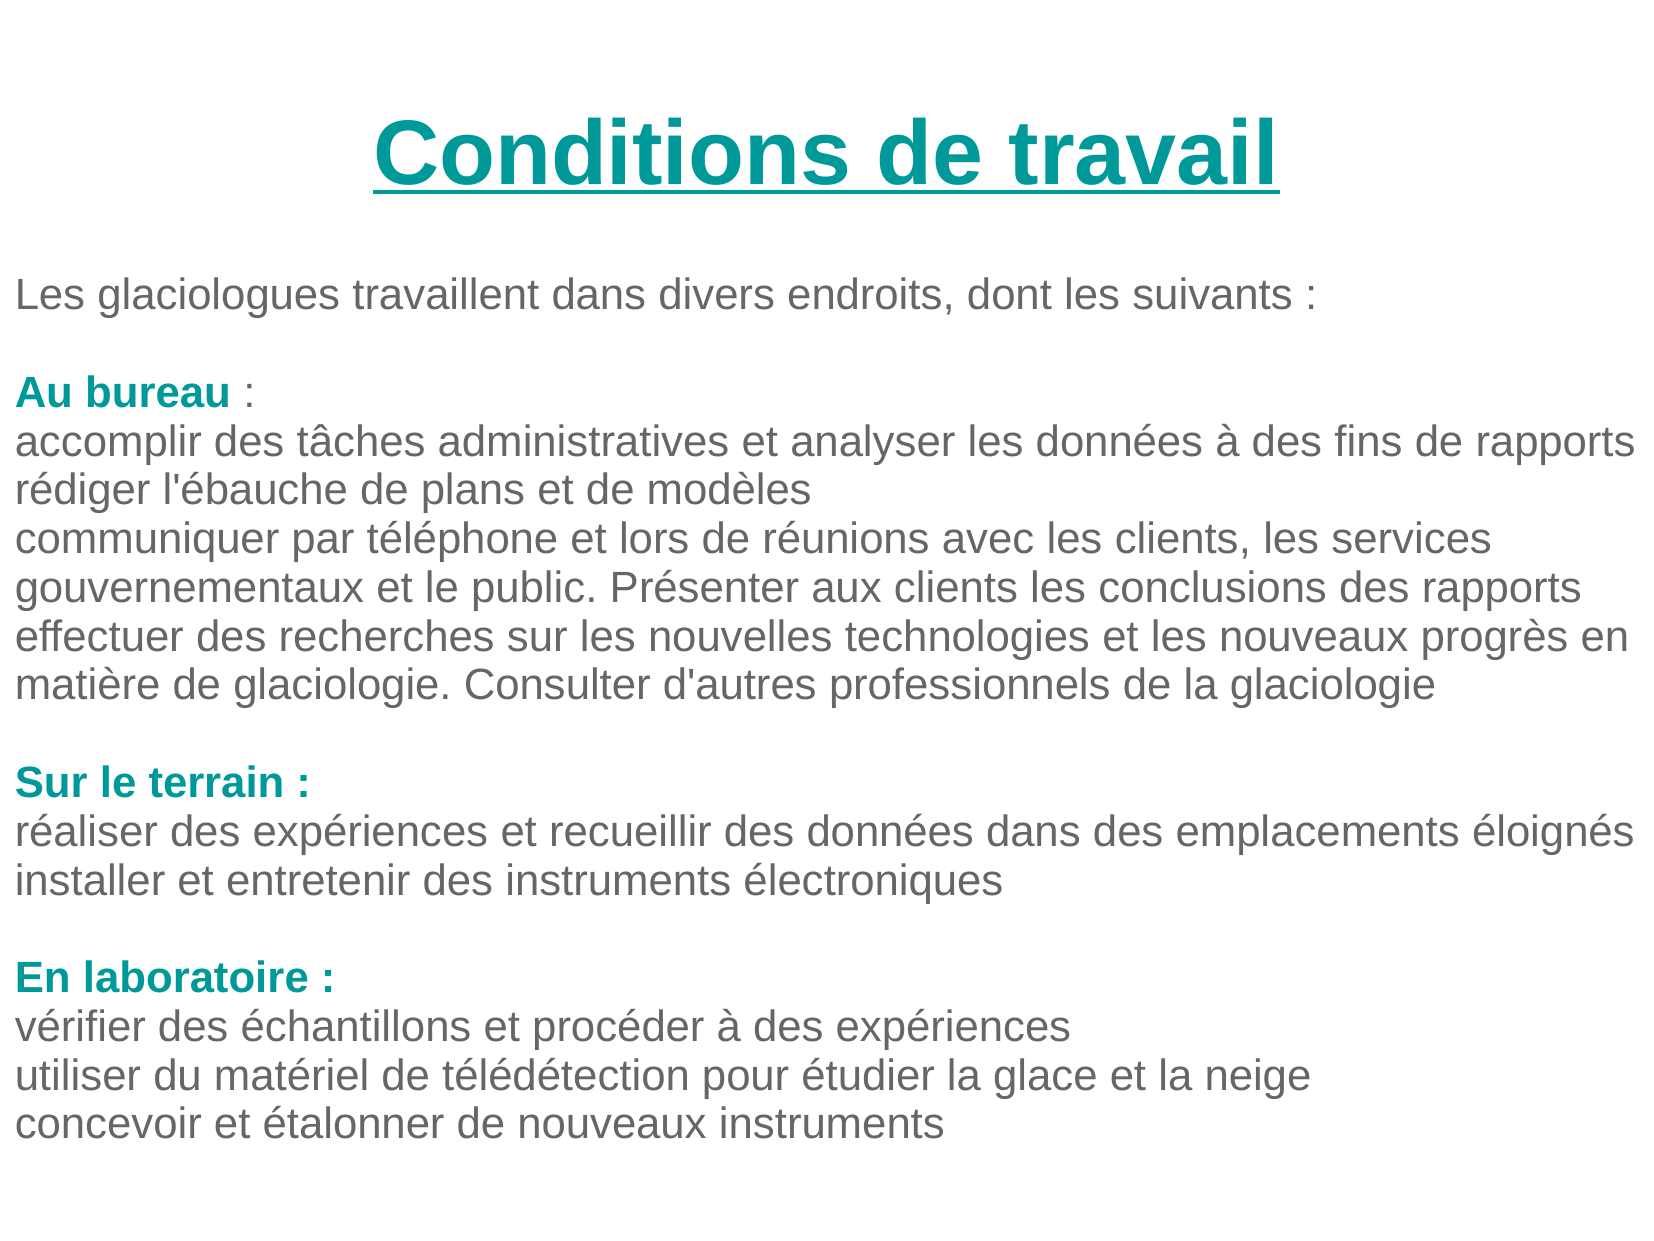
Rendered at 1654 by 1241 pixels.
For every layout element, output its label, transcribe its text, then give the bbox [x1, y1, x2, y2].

title Conditions de travail [82, 49, 1571, 165]
text_box Les glaciologues travaillent dans divers endroits, dont les suivants : Au bureau : accomplir des tâches administratives et analyser les données à des fins de rapports rédiger l'ébauche de plans et de modèles communiquer par téléphone et lors de réunions avec les clients, les services gouvernementaux et le public. Présenter aux clients les conclusions des rapports effectuer des recherches sur les nouvelles technologies et les nouveaux progrès en matière de glaciologie. Consulter d'autres professionnels de la glaciologie Sur le terrain : réaliser des expériences et recueillir des données dans des emplacements éloignés installer et entretenir des instruments électroniques En laboratoire : vérifier des échantillons et procéder à des expériences utiliser du matériel de télédétection pour étudier la glace et la neige concevoir et étalonner de nouveaux instruments [0, 165, 1654, 1241]
